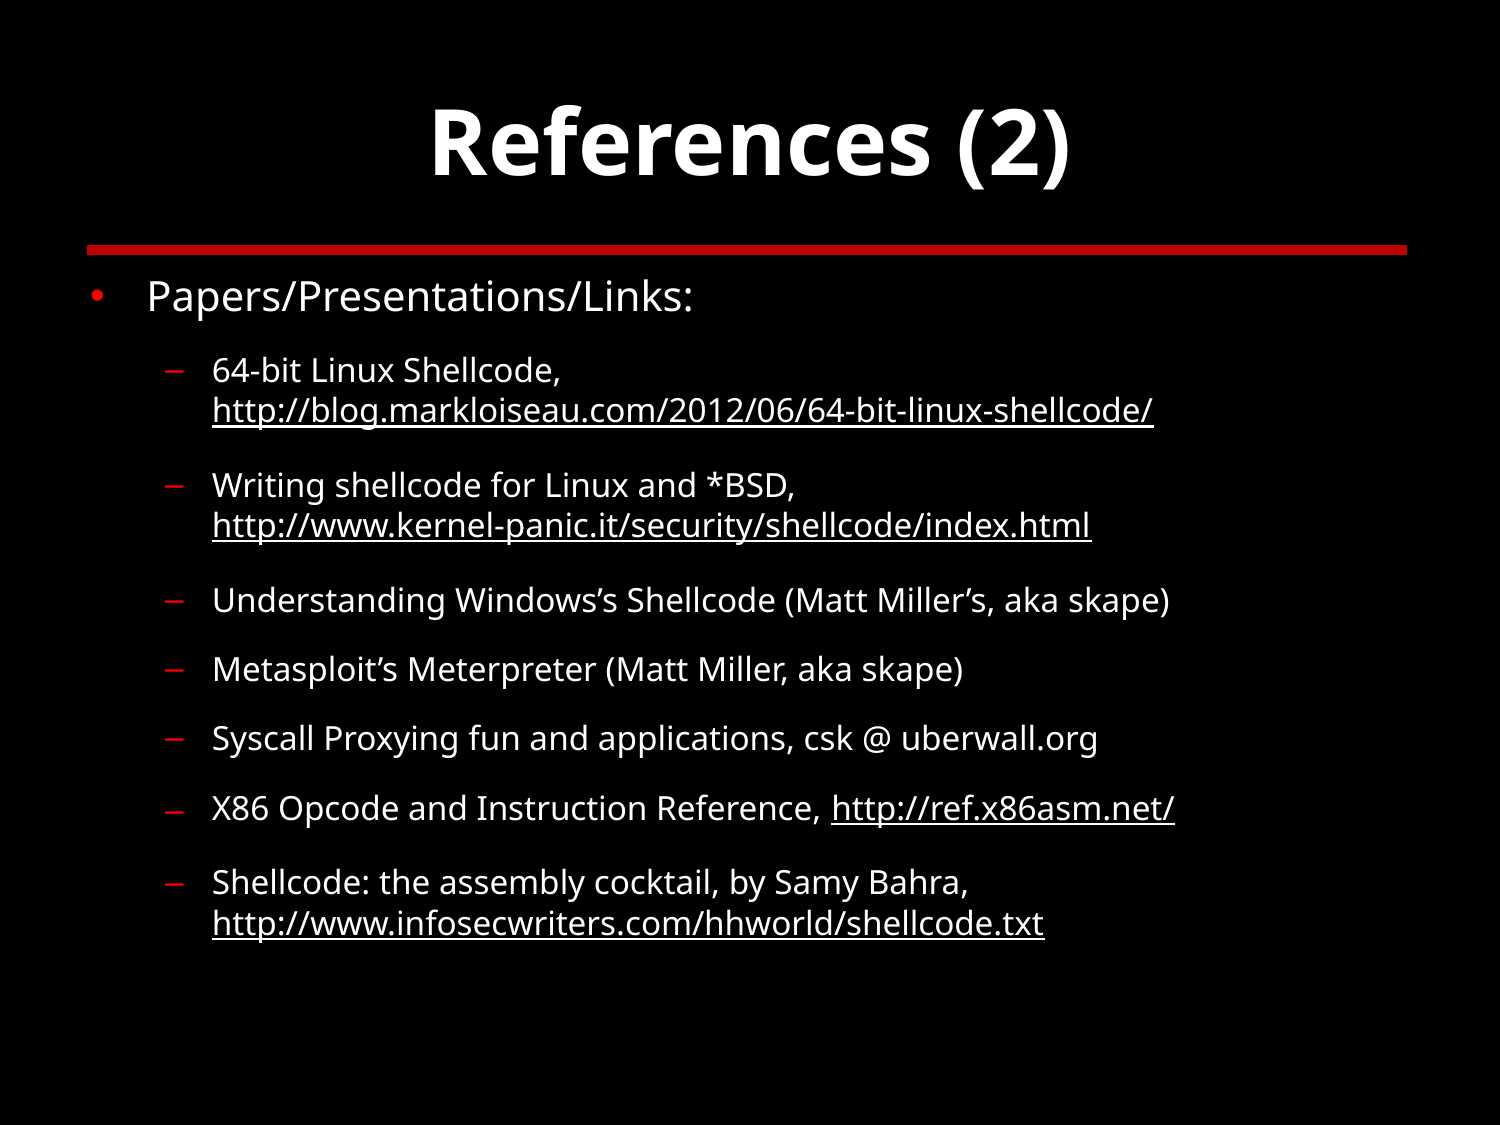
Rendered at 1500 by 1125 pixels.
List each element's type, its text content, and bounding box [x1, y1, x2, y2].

title References (2) [75, 45, 1425, 233]
list Papers/Presentations/Links: 64-bit Linux Shellcode, http://blog.markloiseau.com/2012/06/64-bit-linux-shellcode/ Writing shellcode for Linux and *BSD, http://www.kernel-panic.it/security/shellcode/index.html Understanding Windows’s Shellcode (Matt Miller’s, aka skape) Metasploit’s Meterpreter (Matt Miller, aka skape) Syscall Proxying fun and applications, csk @ uberwall.org X86 Opcode and Instruction Reference, http://ref.x86asm.net/ Shellcode: the assembly cocktail, by Samy Bahra, http://www.infosecwriters.com/hhworld/shellcode.txt [75, 262, 1463, 1005]
